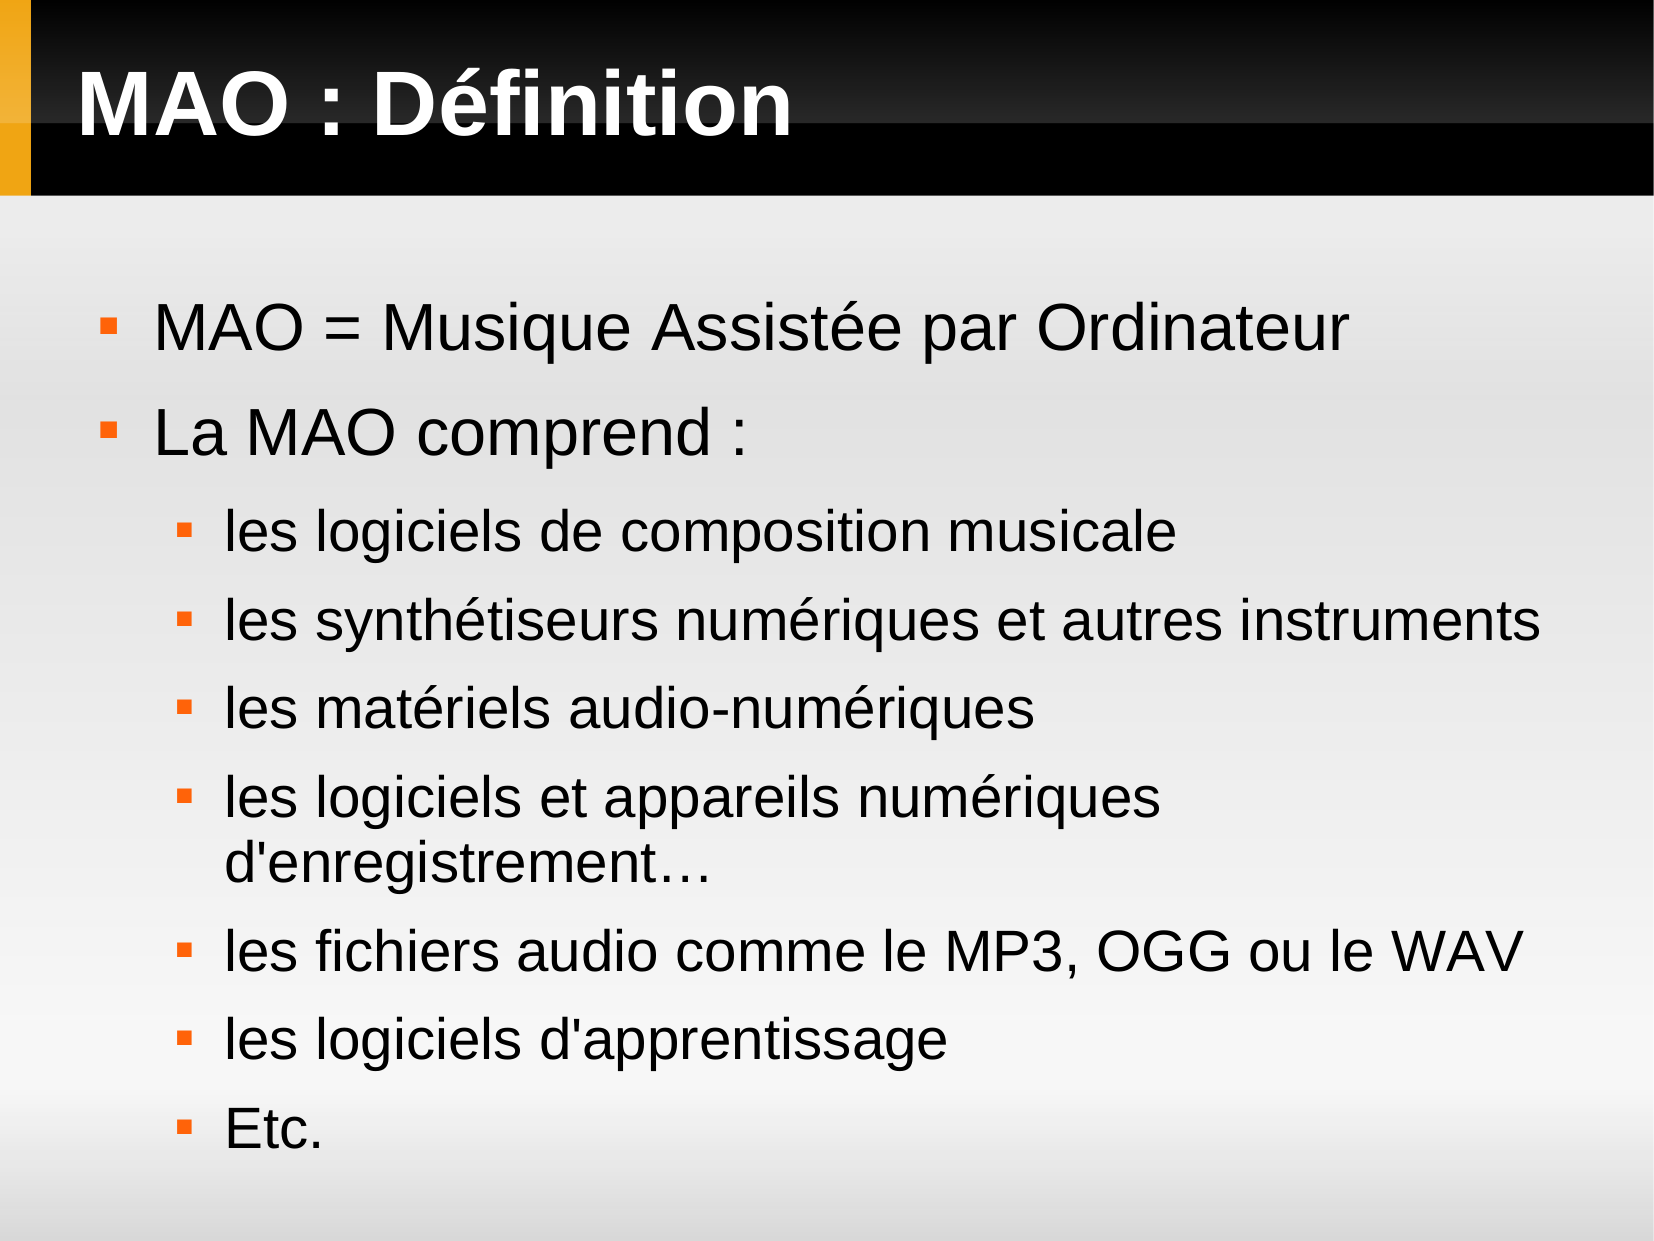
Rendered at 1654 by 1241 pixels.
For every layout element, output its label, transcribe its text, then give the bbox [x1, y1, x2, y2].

title MAO : Définition [76, 7, 1565, 200]
picture [0, 0, 1654, 1241]
list MAO = Musique Assistée par Ordinateur La MAO comprend : les logiciels de composition musicale les synthétiseurs numériques et autres instruments les matériels audio-numériques les logiciels et appareils numériques d'enregistrement… les fichiers audio comme le MP3, OGG ou le WAV les logiciels d'apprentissage Etc. [82, 290, 1571, 1161]
